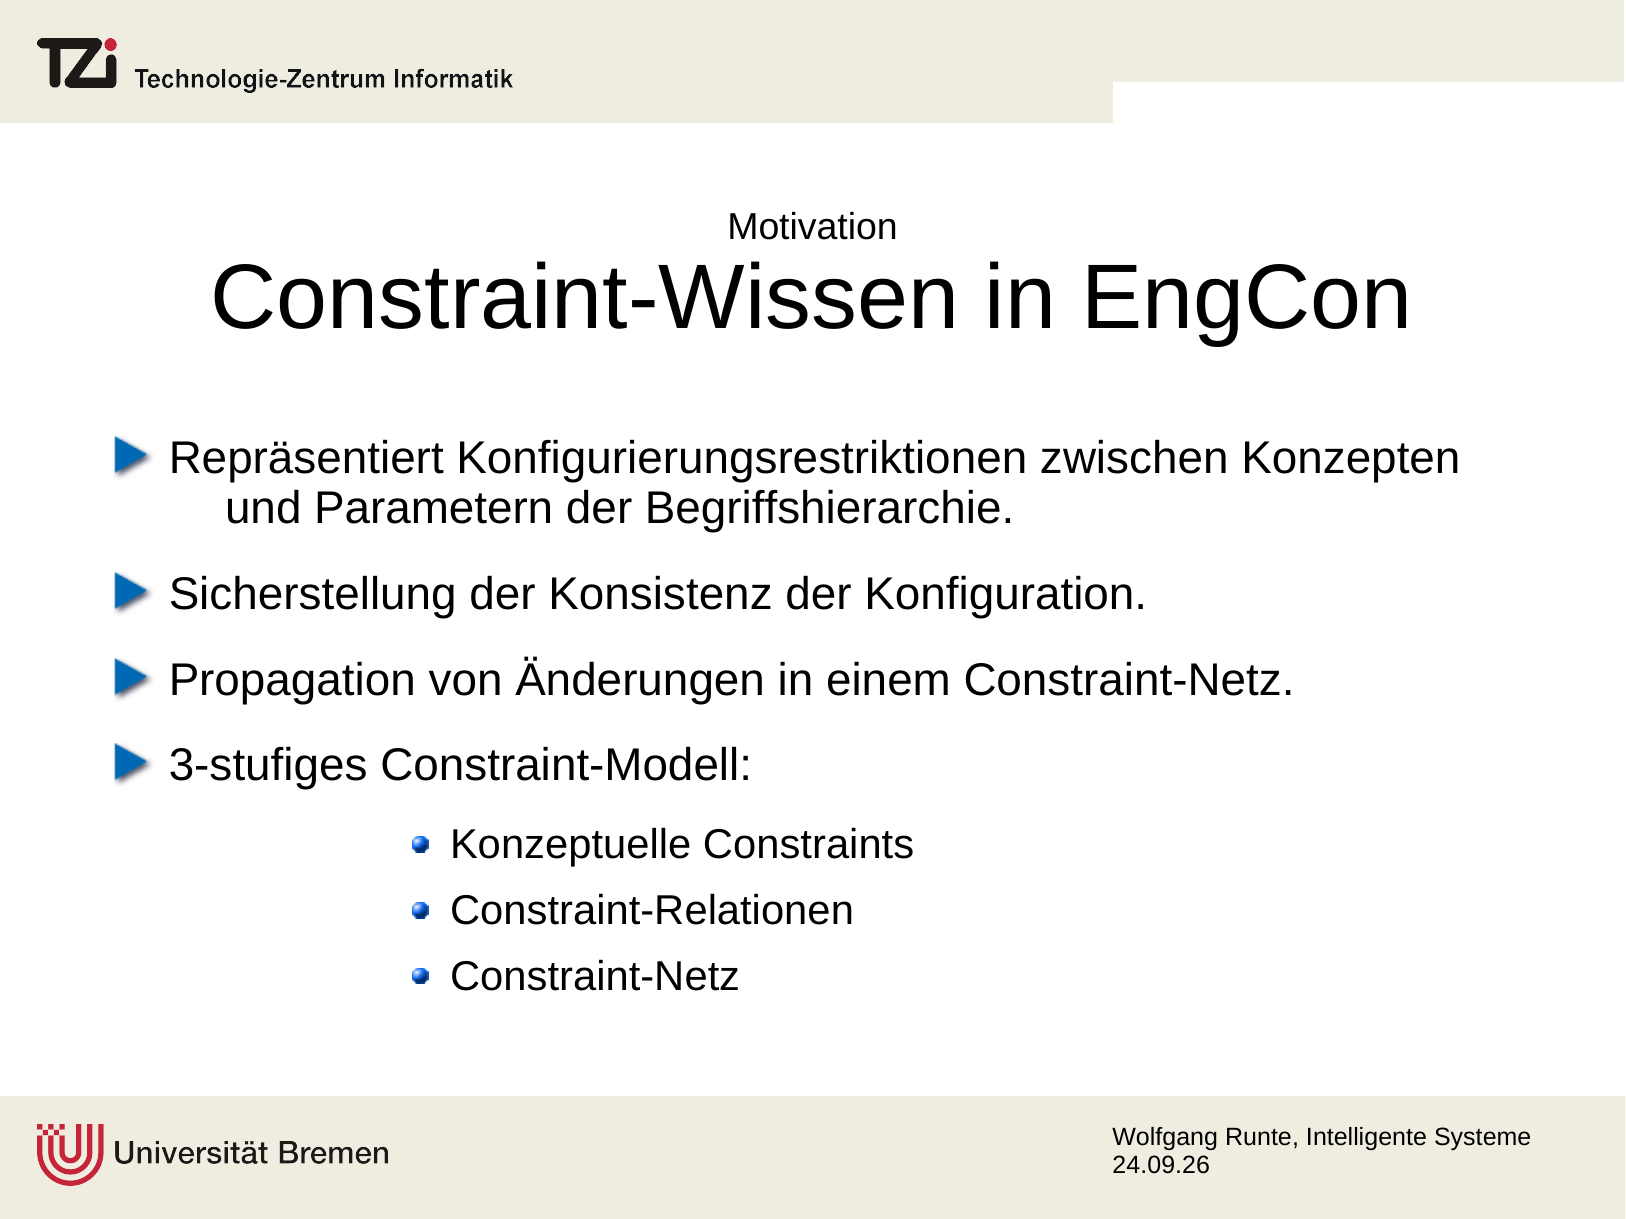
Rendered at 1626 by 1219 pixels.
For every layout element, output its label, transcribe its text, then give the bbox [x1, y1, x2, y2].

list Repräsentiert Konfigurierungsrestriktionen zwischen Konzepten und Parametern der Begriffshierarchie. Sicherstellung der Konsistenz der Konfiguration. Propagation von Änderungen in einem Constraint-Netz. 3-stufiges Constraint-Modell: Konzeptuelle Constraints Constraint-Relationen Constraint-Netz [112, 433, 1513, 1070]
picture [37, 38, 513, 93]
title Motivation Constraint-Wissen in EngCon [112, 162, 1513, 393]
picture [37, 1124, 388, 1186]
